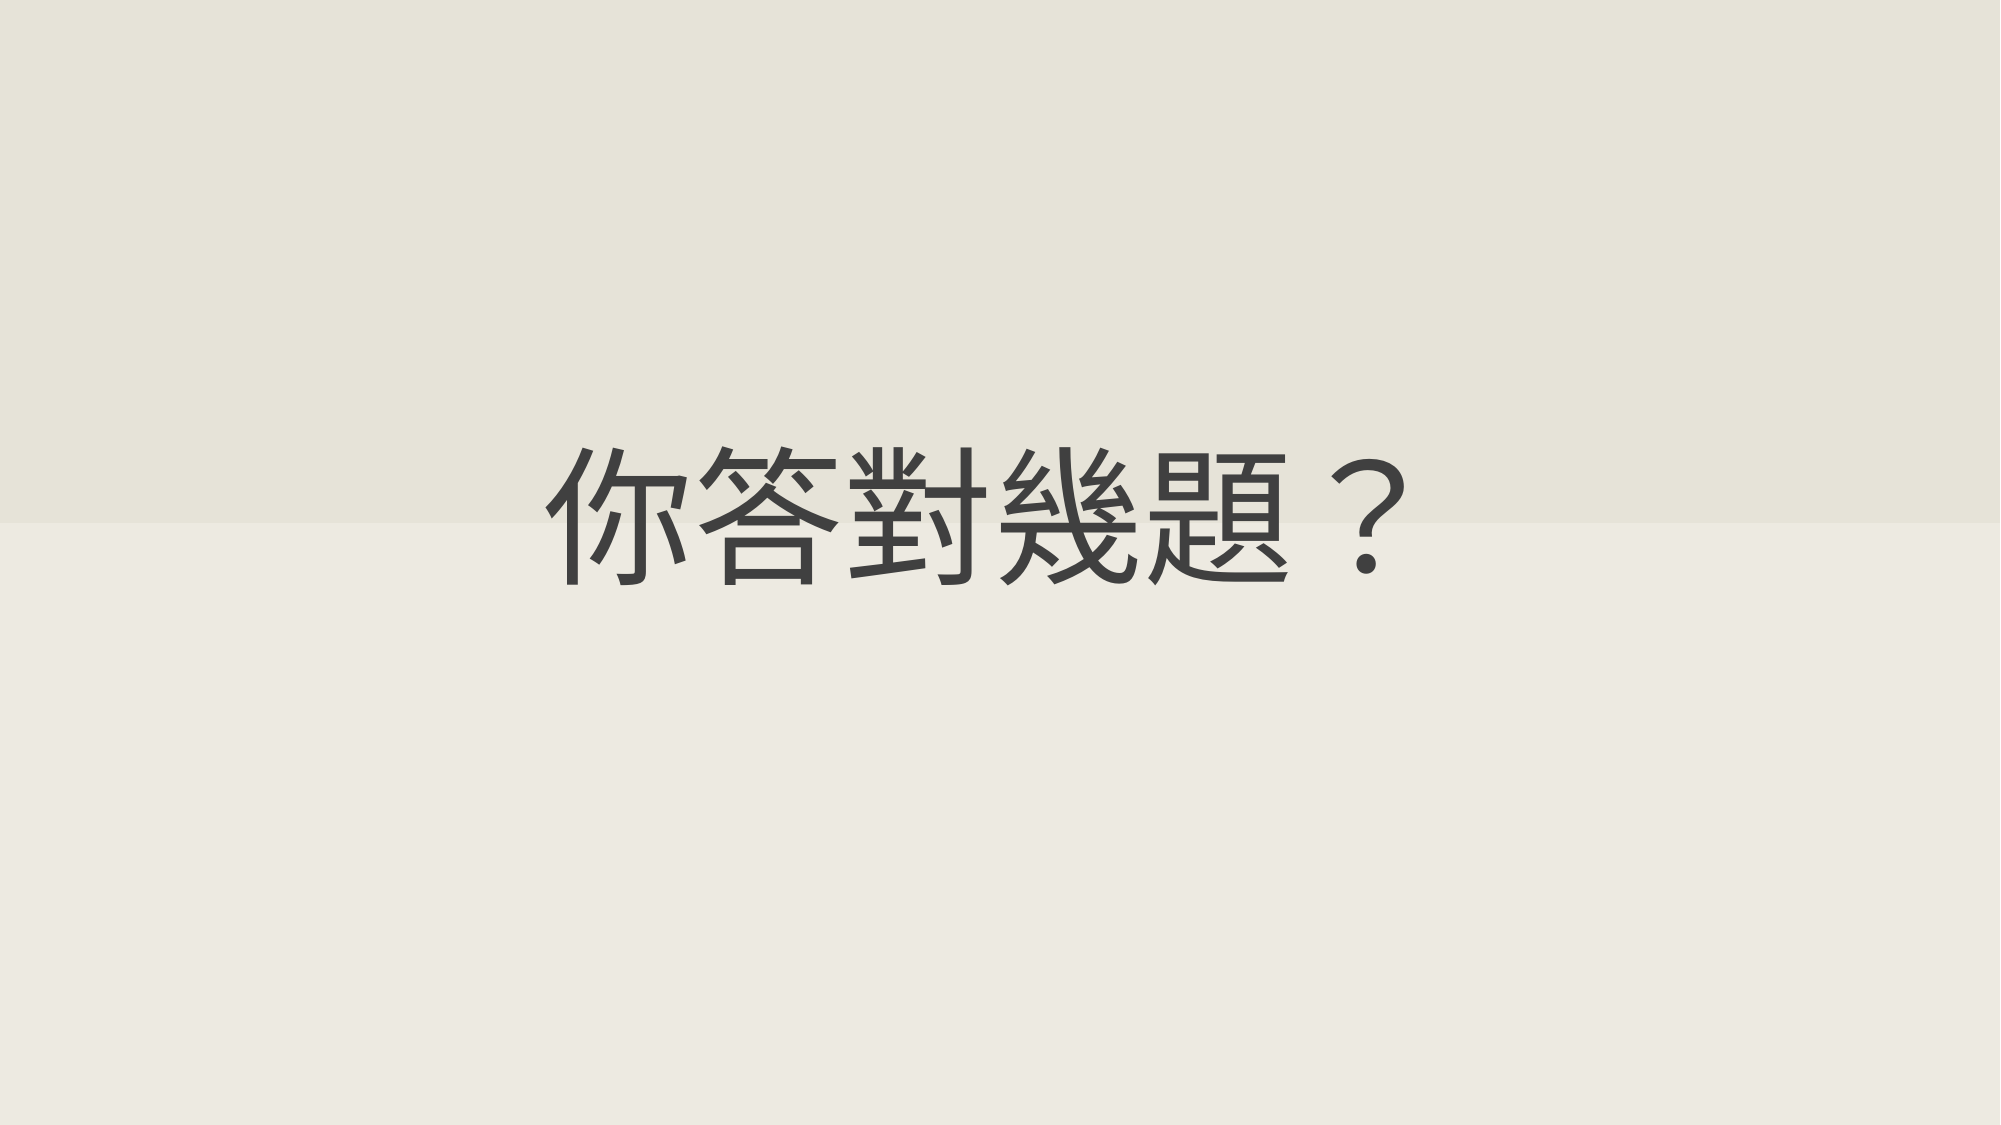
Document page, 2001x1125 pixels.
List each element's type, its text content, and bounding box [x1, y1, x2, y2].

text_box 你答對幾題？ [278, 415, 1709, 613]
